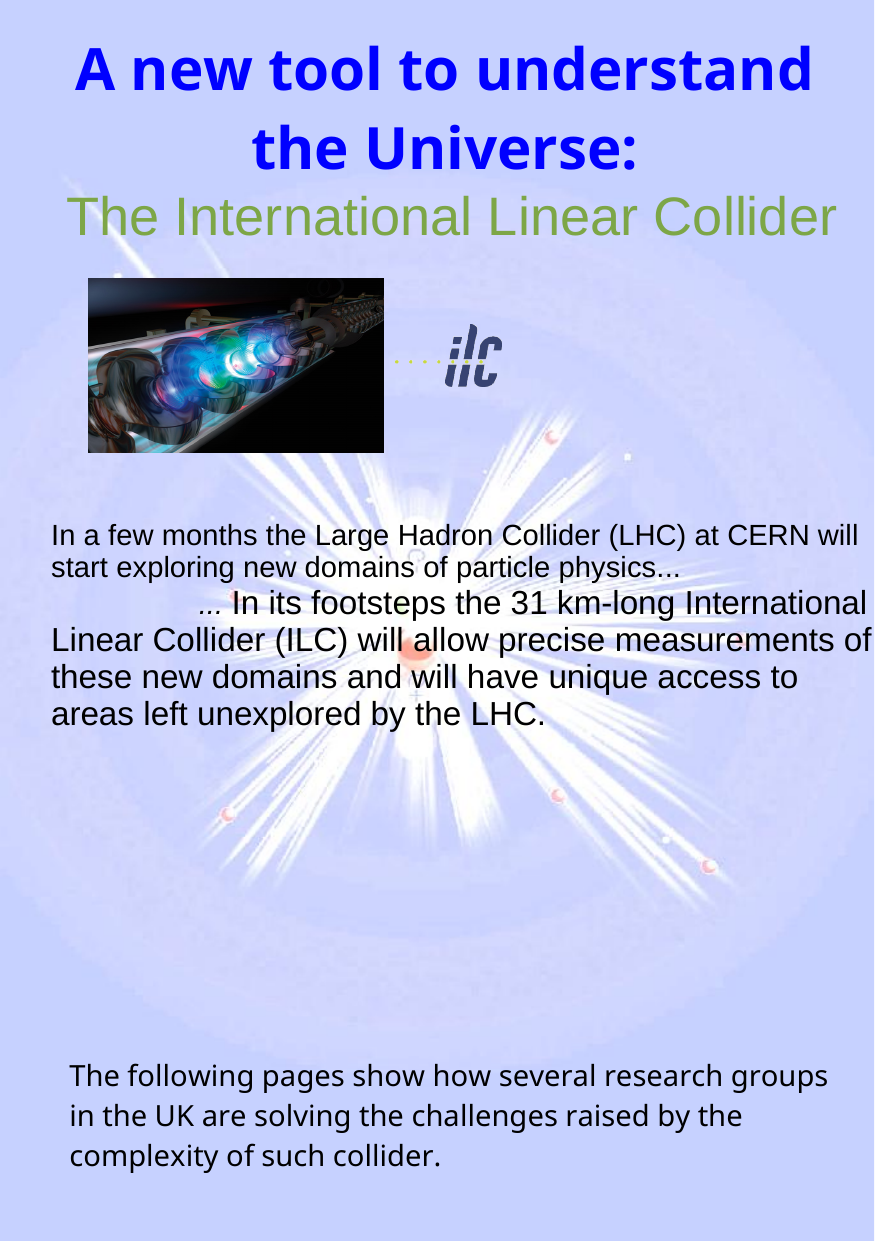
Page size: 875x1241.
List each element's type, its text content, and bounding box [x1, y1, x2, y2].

title A new tool to understand the Universe: The International Linear Collider [59, 8, 846, 267]
list In a few months the Large Hadron Collider (LHC) at CERN will start exploring new domains of particle physics... ... In its footsteps the 31 km-long International Linear Collider (ILC) will allow precise measurements of these new domains and will have unique access to areas left unexplored by the LHC. [9, 518, 874, 804]
picture [0, 0, 875, 1241]
list The following pages show how several research groups in the UK are solving the challenges raised by the complexity of such collider. [27, 1055, 855, 1179]
